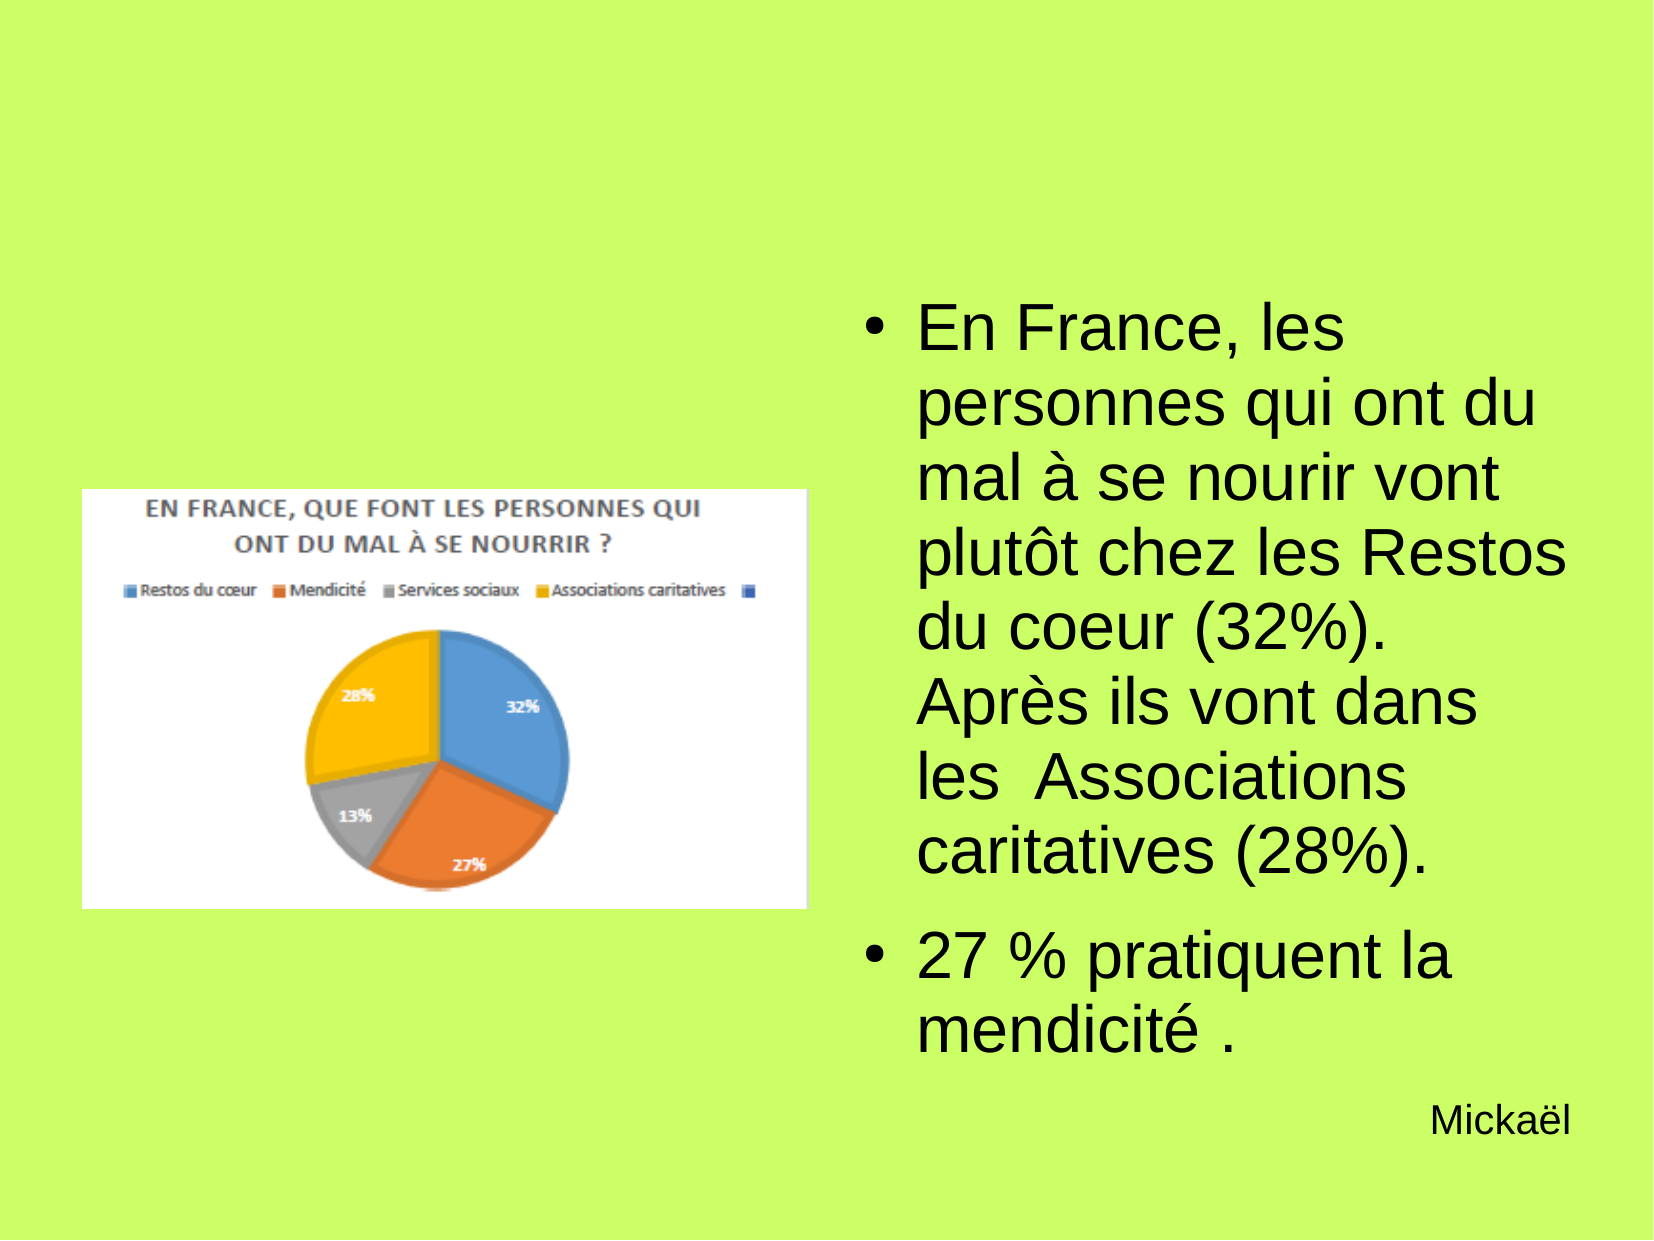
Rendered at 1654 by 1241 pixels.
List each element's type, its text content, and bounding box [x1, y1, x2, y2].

list En France, les personnes qui ont du mal à se nourir vont plutôt chez les Restos du coeur (32%). Après ils vont dans les Associations caritatives (28%). 27 % pratiquent la mendicité . Mickaël [845, 290, 1572, 1144]
picture [82, 489, 809, 909]
